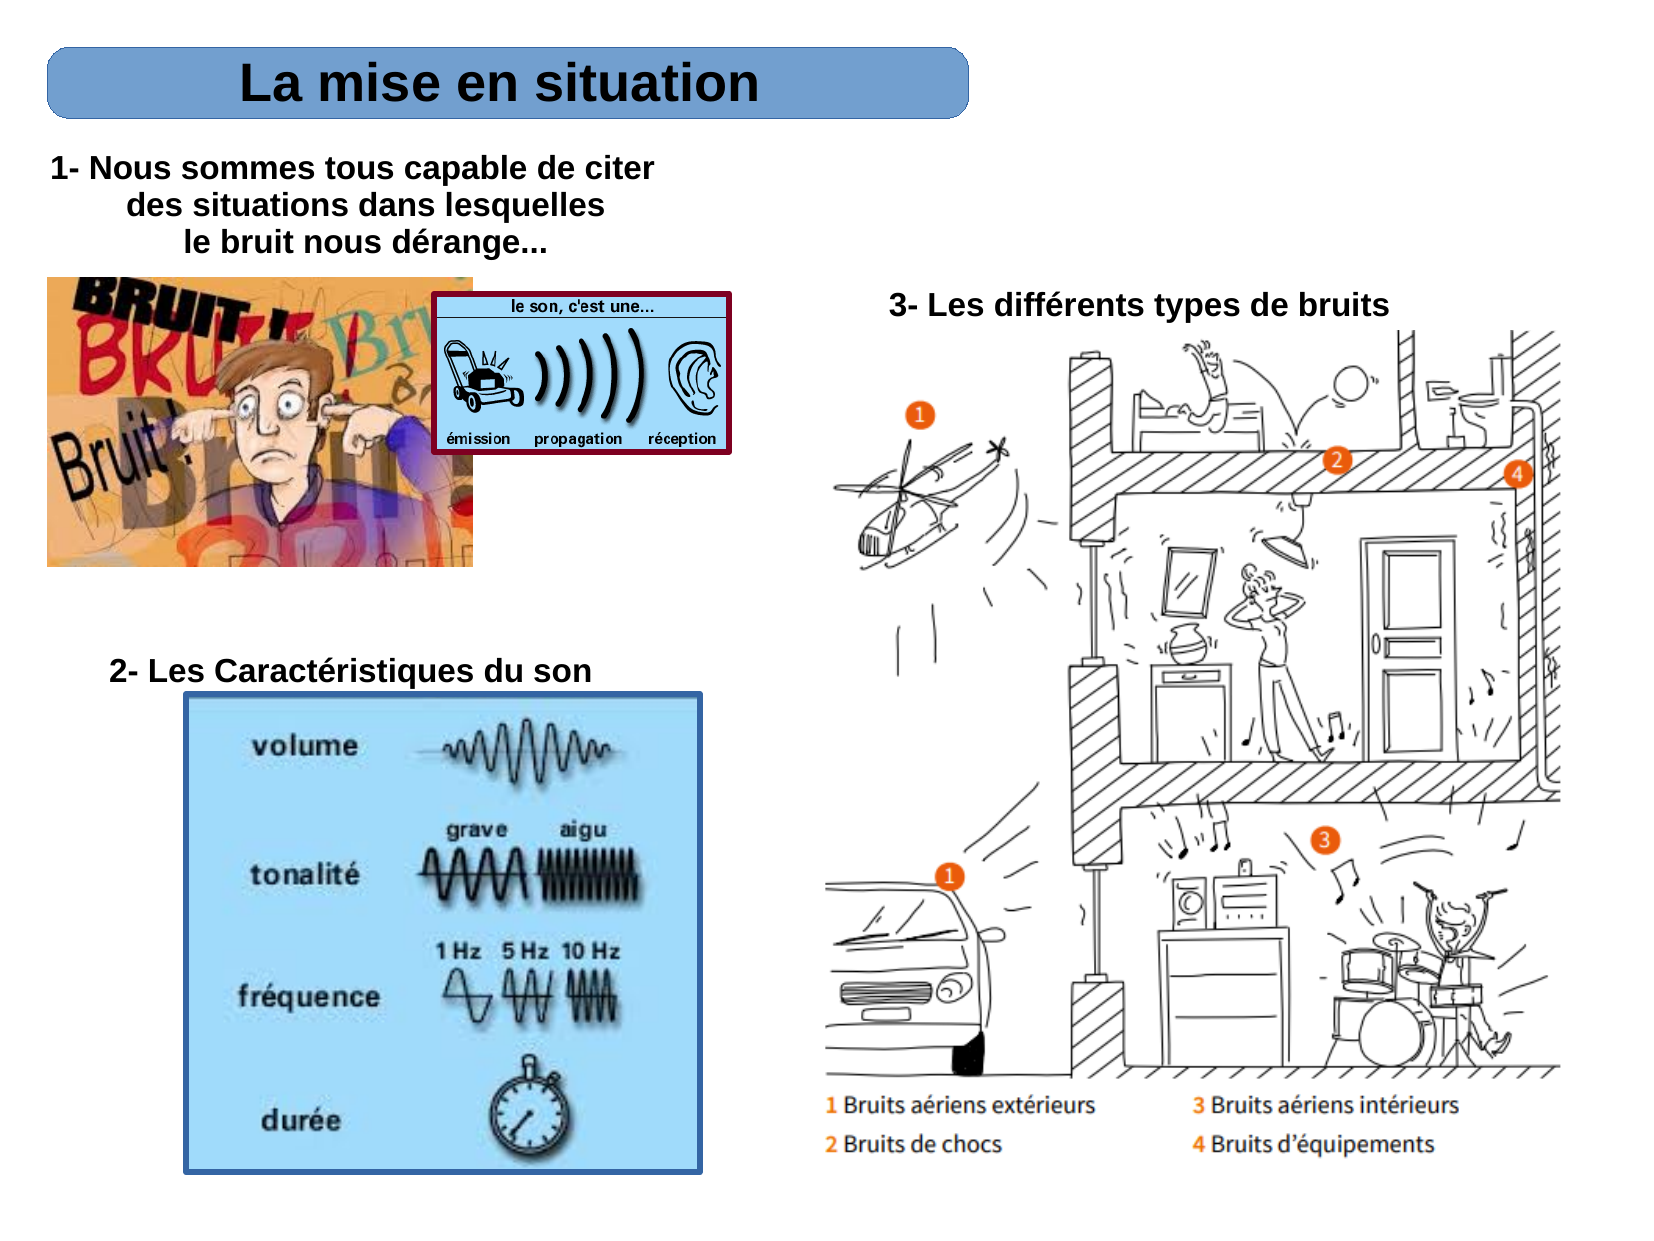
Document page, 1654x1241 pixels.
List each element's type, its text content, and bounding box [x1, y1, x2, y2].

picture [188, 696, 697, 1170]
text_box 3- Les différents types de bruits [874, 278, 1583, 330]
picture [47, 277, 473, 567]
text_box 1- Nous sommes tous capable de citer des situations dans lesquelles le bruit nous dérange... [35, 141, 697, 284]
text_box La mise en situation [47, 47, 969, 119]
picture [799, 330, 1595, 1168]
picture [437, 296, 727, 449]
text_box 2- Les Caractéristiques du son [94, 645, 697, 697]
